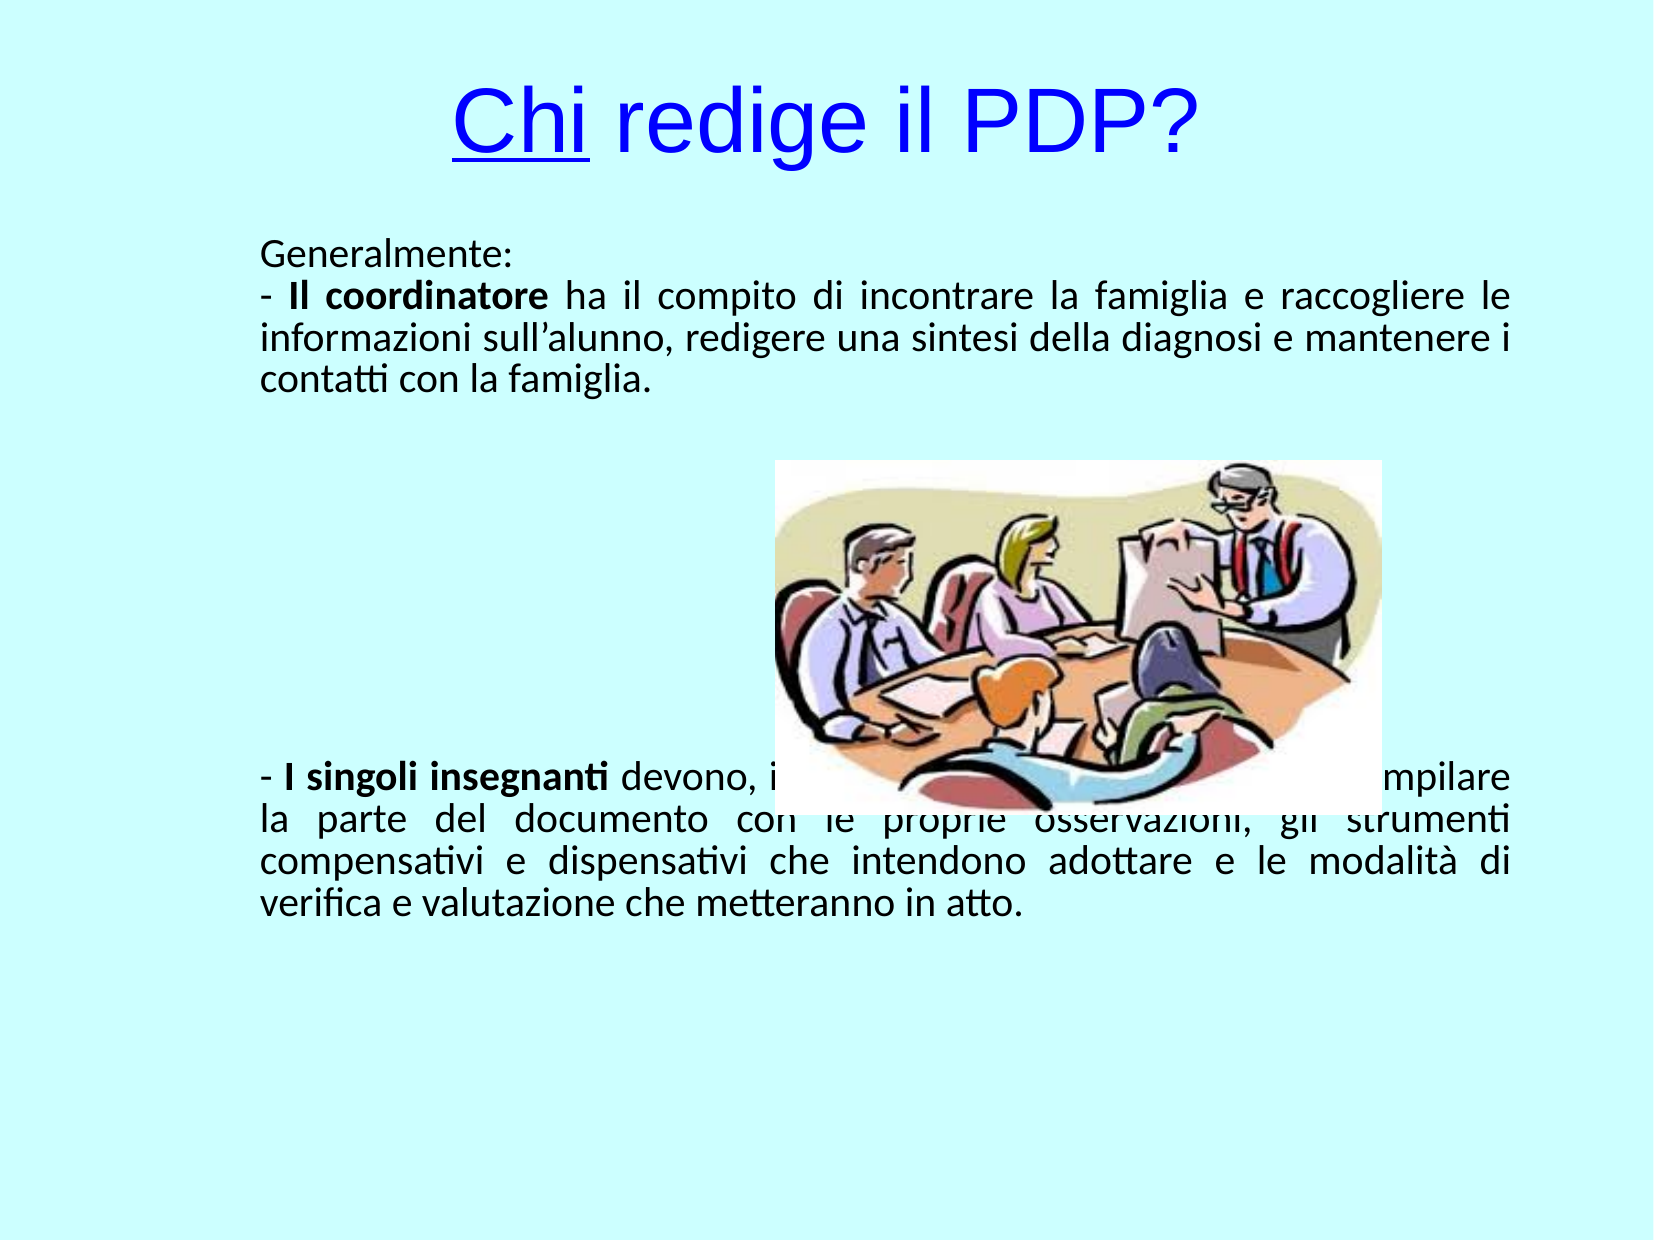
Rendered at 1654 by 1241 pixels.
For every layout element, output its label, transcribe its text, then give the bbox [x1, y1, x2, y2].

picture [775, 460, 1382, 815]
title Chi redige il PDP? [82, 17, 1571, 225]
list Generalmente: - Il coordinatore ha il compito di incontrare la famiglia e raccogliere le informazioni sull’alunno, redigere una sintesi della diagnosi e mantenere i contatti con la famiglia. - I singoli insegnanti devono, in riferimento alla loro disciplina, compilare la parte del documento con le proprie osservazioni, gli strumenti compensativi e dispensativi che intendono adottare e le modalità di verifica e valutazione che metteranno in atto. [259, 236, 1512, 1055]
